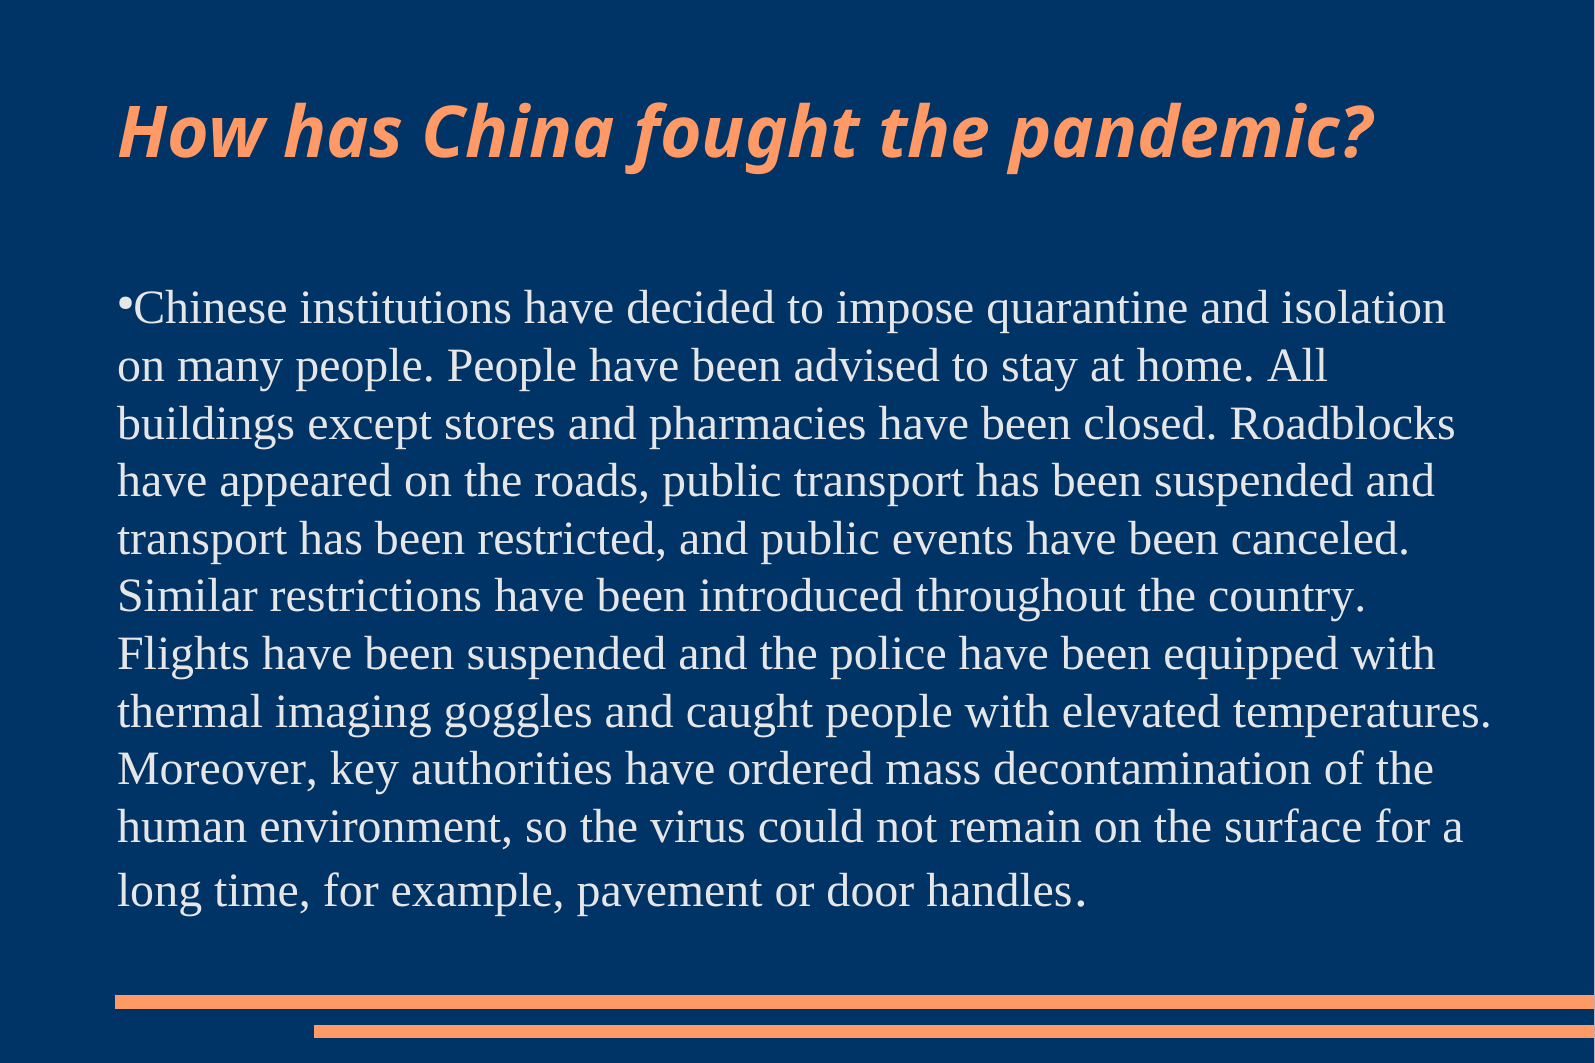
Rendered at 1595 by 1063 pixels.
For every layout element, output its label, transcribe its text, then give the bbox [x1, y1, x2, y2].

title How has China fought the pandemic? [117, 39, 1479, 218]
list Chinese institutions have decided to impose quarantine and isolation on many people. People have been advised to stay at home. All buildings except stores and pharmacies have been closed. Roadblocks have appeared on the roads, public transport has been suspended and transport has been restricted, and public events have been canceled. Similar restrictions have been introduced throughout the country. Flights have been suspended and the police have been equipped with thermal imaging goggles and caught people with elevated temperatures. Moreover, key authorities have ordered mass decontamination of the human environment, so the virus could not remain on the surface for a long time, for example, pavement or door handles. [117, 276, 1505, 971]
